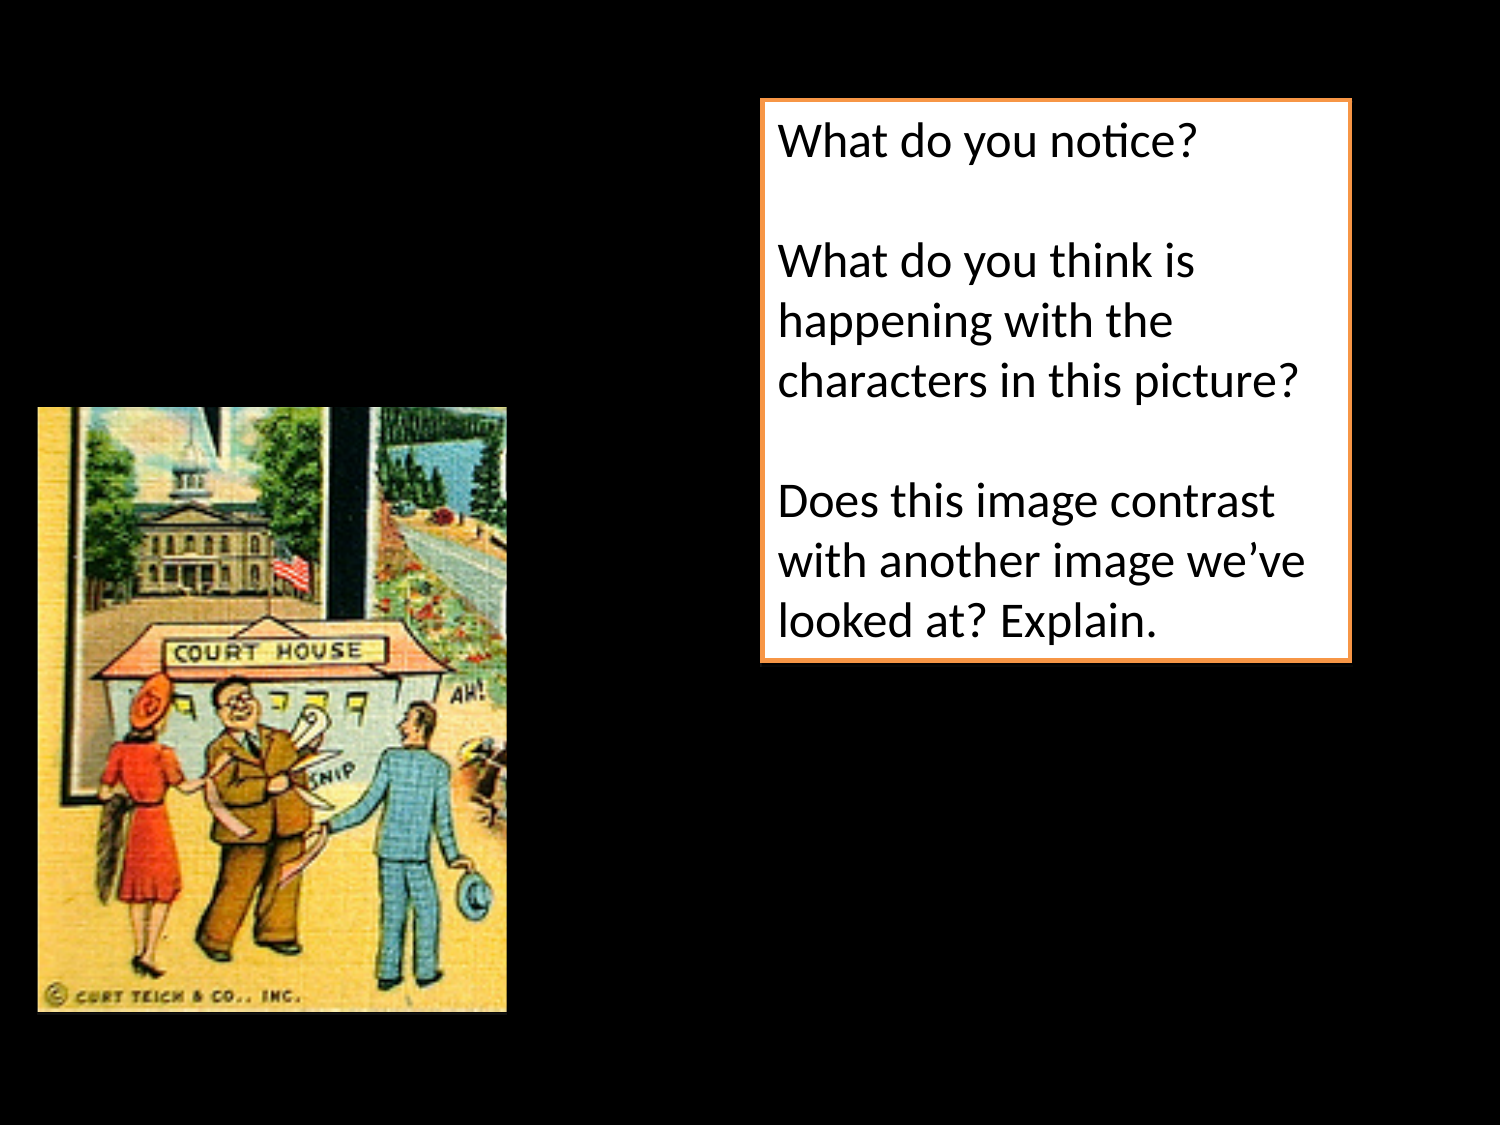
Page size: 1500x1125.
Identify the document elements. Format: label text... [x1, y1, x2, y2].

text_box What do you notice? What do you think is happening with the characters in this picture? Does this image contrast with another image we’ve looked at? Explain. [762, 99, 1351, 661]
picture [37, 407, 507, 1012]
